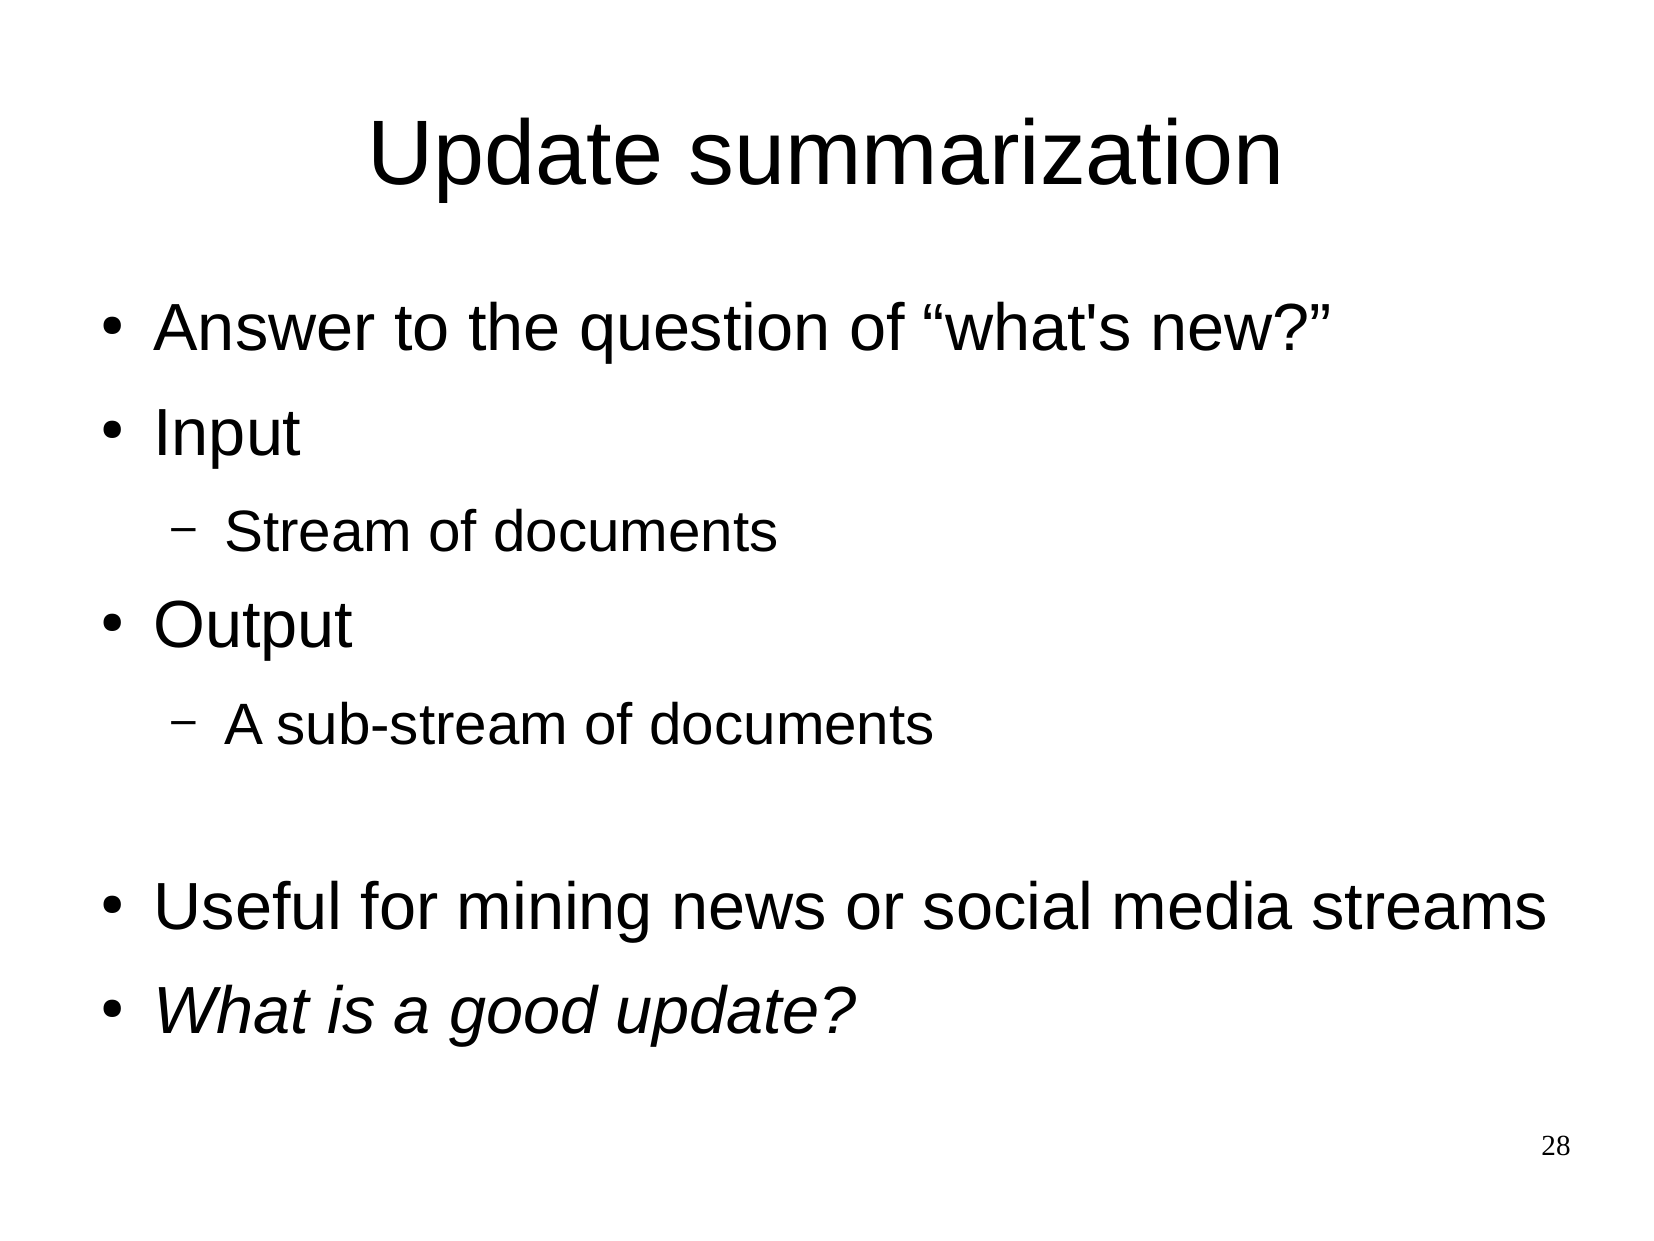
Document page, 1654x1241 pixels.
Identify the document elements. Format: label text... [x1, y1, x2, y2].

list Answer to the question of “what's new?” Input Stream of documents Output A sub-stream of documents Useful for mining news or social media streams What is a good update? [82, 290, 1571, 1111]
title Update summarization [82, 49, 1571, 257]
